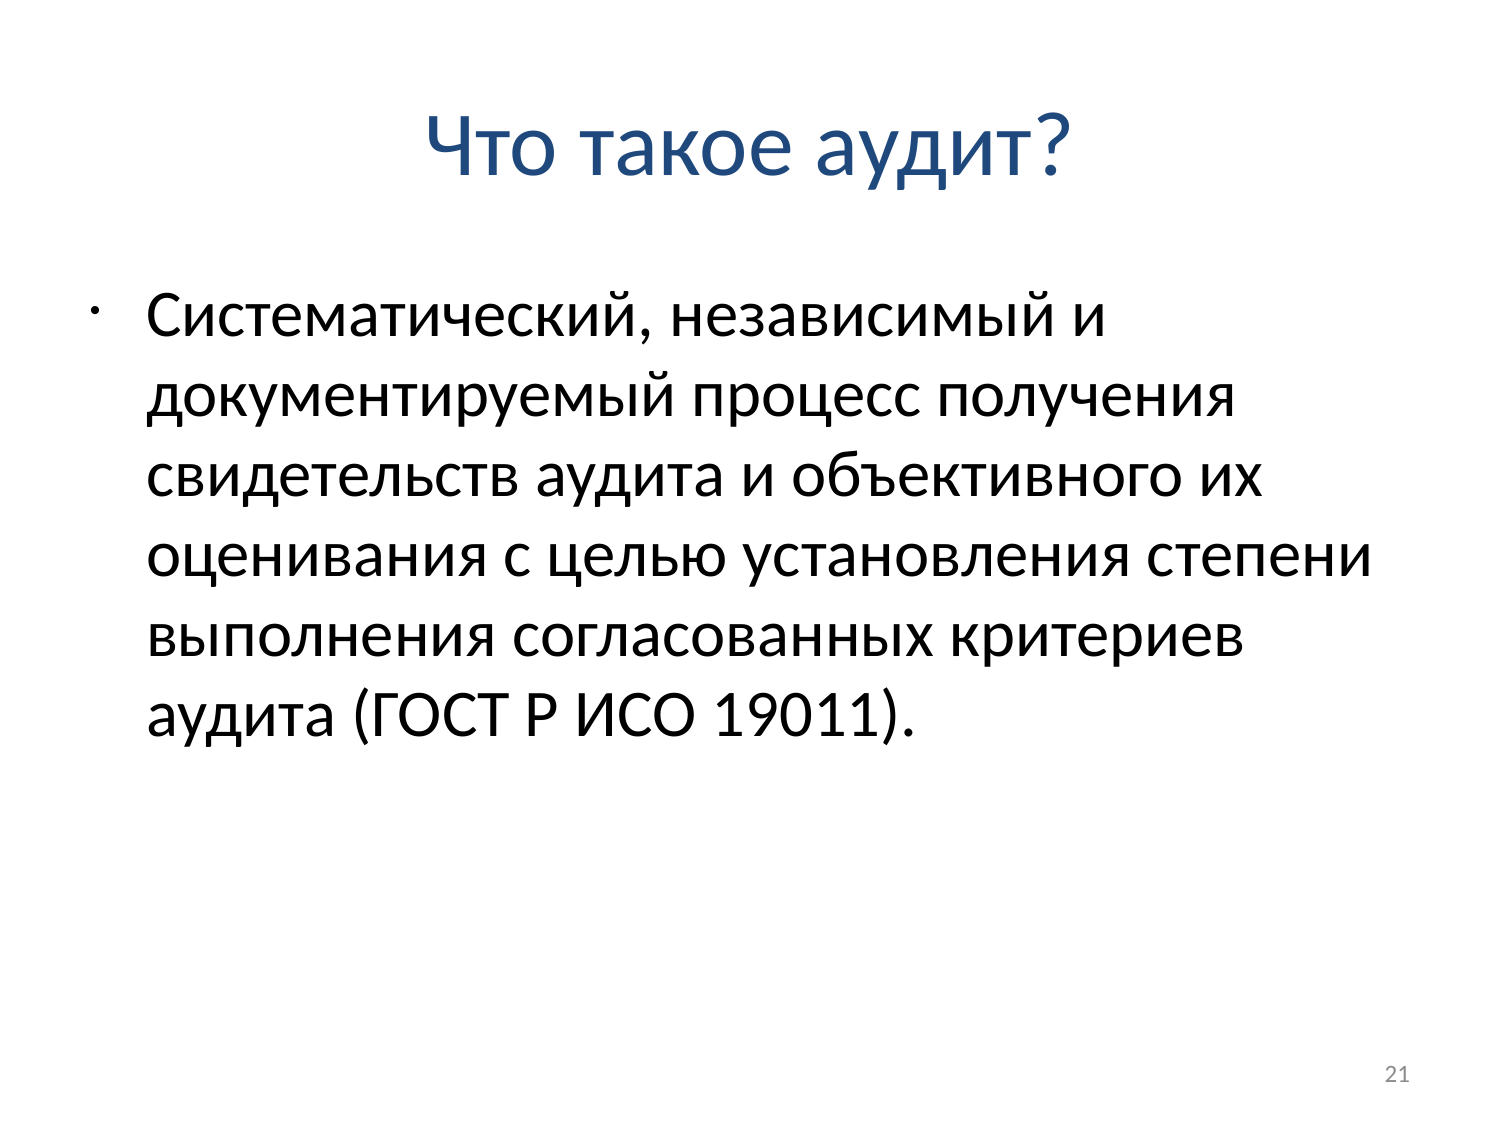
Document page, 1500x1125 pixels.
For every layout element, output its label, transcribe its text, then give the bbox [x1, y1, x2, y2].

text_box <номер> [1074, 1042, 1425, 1103]
text_box Что такое аудит? [75, 45, 1425, 233]
text_box Систематический, независимый и документируемый процесс получения свидетельств аудита и объективного их оценивания с целью установления степени выполнения согласованных критериев аудита (ГОСТ Р ИСО 19011). [75, 262, 1425, 1005]
